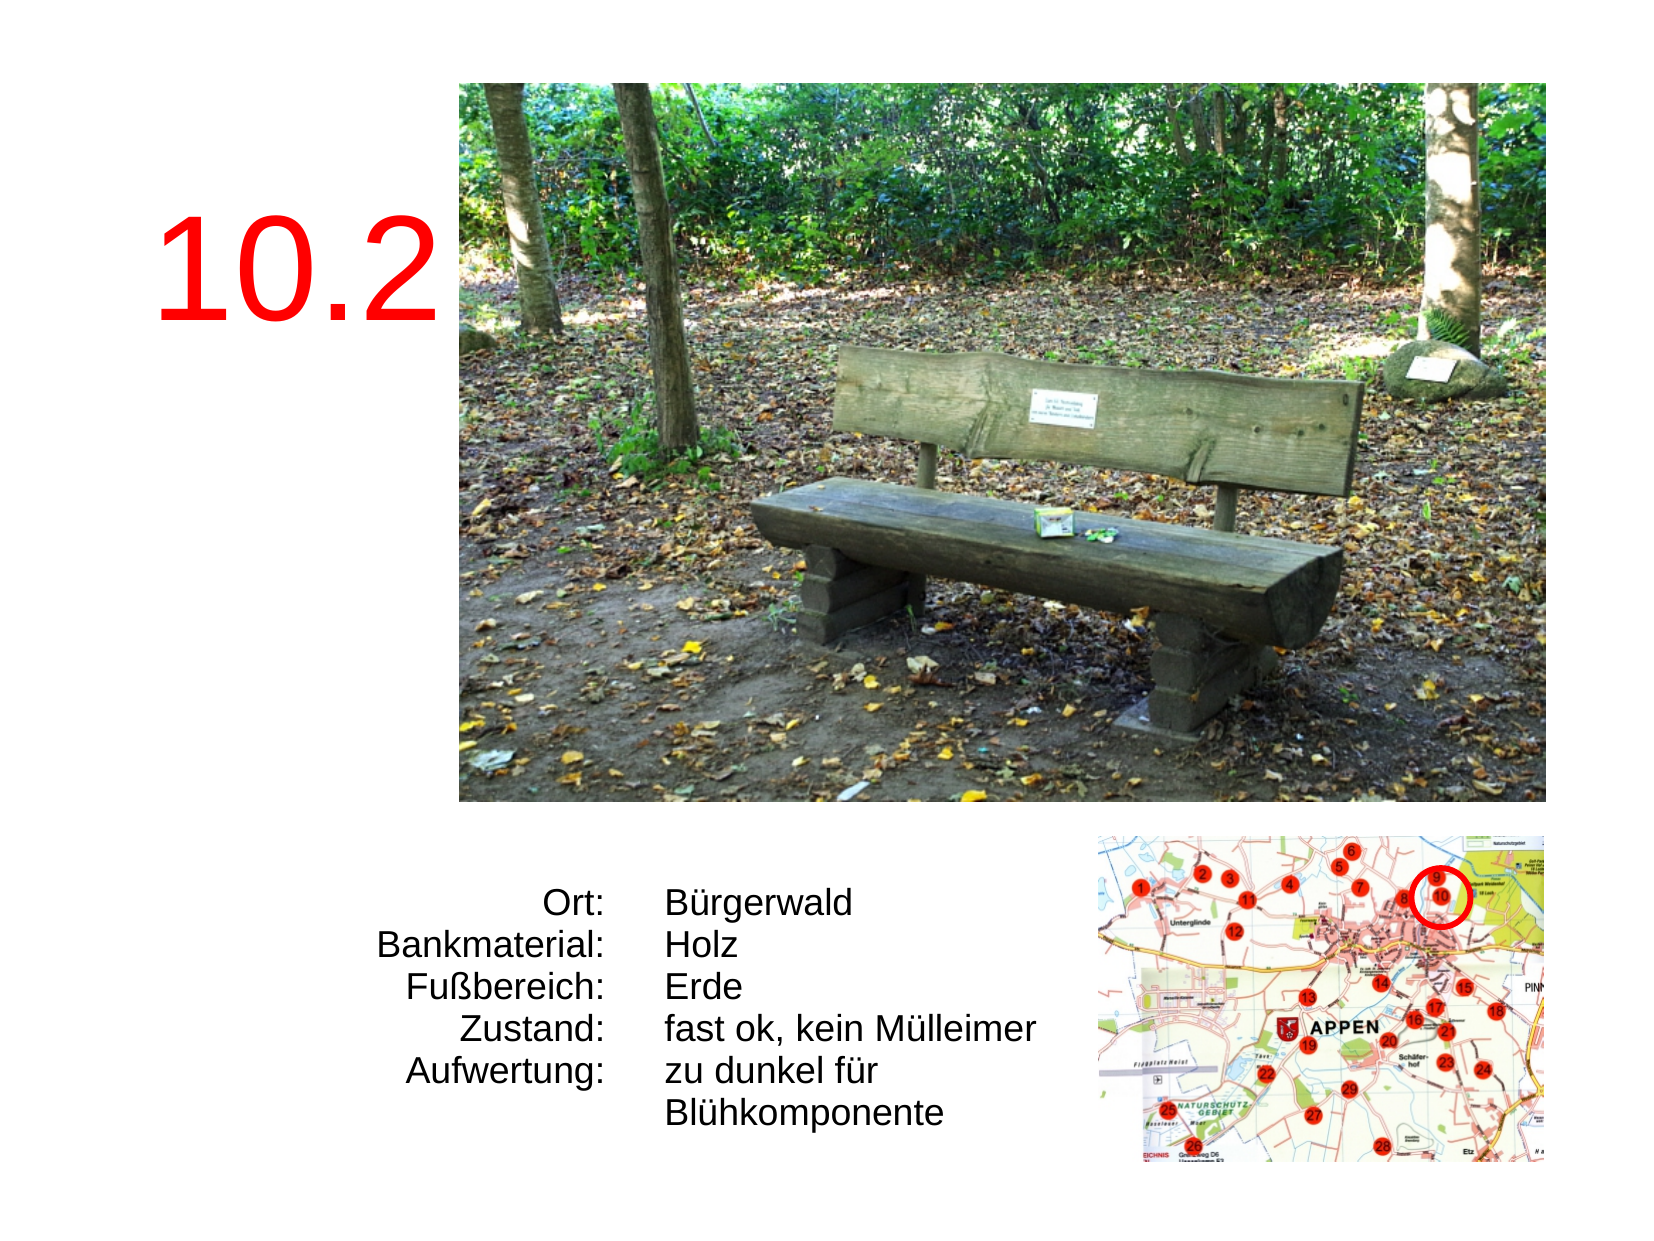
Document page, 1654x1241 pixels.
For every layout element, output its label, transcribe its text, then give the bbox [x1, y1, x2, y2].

text_box 10.2 [135, 177, 459, 360]
text_box Ort: Bürgerwald Bankmaterial: Holz Fußbereich: Erde Zustand: fast ok, kein Mülleimer Aufwertung: zu dunkel für Blühkomponente [354, 873, 1548, 1184]
picture [1098, 836, 1544, 1162]
picture [459, 83, 1546, 802]
